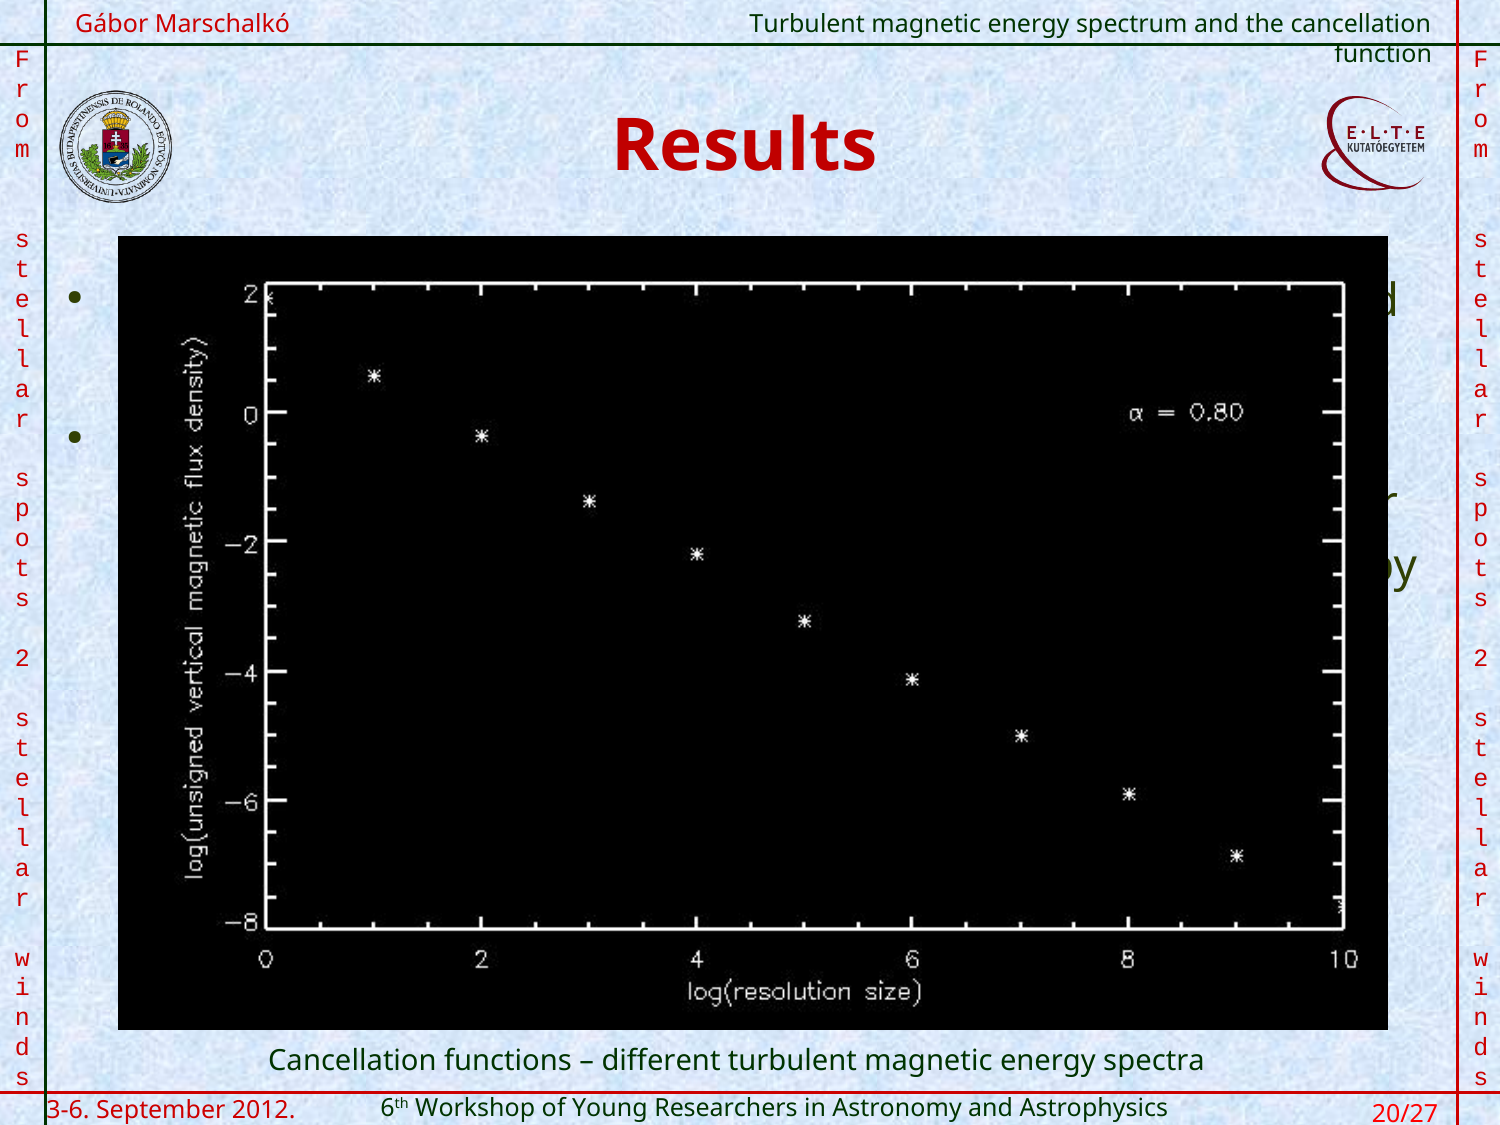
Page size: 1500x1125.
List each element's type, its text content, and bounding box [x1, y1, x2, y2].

picture [47, 1094, 1456, 1125]
picture [0, 1094, 44, 1125]
list on the plots we will use the resolution element size instead of the wave number (thus α has opposite sign) the analitically derived relation is a reasonably good approximation for spectral exponents α > -1 while for lower values of α the cancellation function is not well described by a power law. [29, 259, 1447, 1033]
picture [47, 46, 1456, 1091]
picture [0, 46, 44, 1091]
picture [1459, 0, 1500, 43]
picture [1459, 46, 1500, 1091]
text_box Results [596, 90, 893, 194]
picture [0, 0, 44, 43]
picture [47, 0, 1456, 43]
text_box Cancellation functions – different turbulent magnetic energy spectra [253, 1033, 1229, 1084]
picture [1459, 1094, 1500, 1125]
